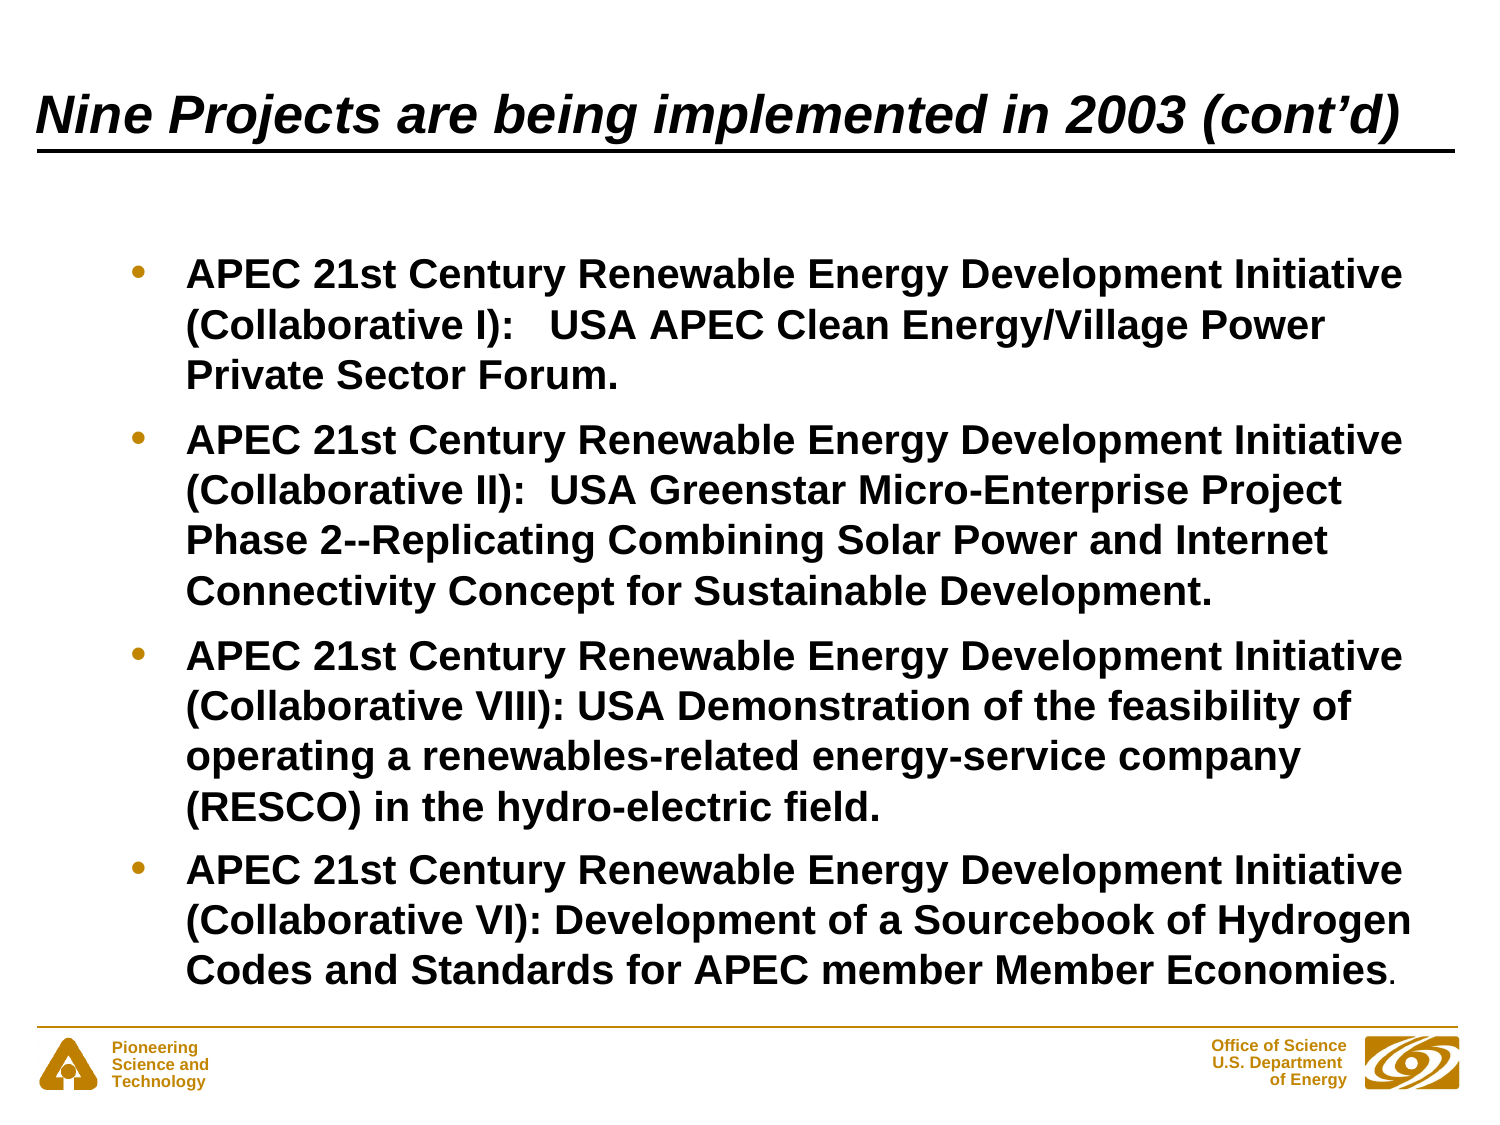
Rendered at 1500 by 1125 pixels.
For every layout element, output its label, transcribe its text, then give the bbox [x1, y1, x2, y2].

picture [1362, 1032, 1463, 1093]
list APEC 21st Century Renewable Energy Development Initiative (Collaborative I): USA APEC Clean Energy/Village Power Private Sector Forum. APEC 21st Century Renewable Energy Development Initiative (Collaborative II): USA Greenstar Micro-Enterprise Project Phase 2--Replicating Combining Solar Power and Internet Connectivity Concept for Sustainable Development. APEC 21st Century Renewable Energy Development Initiative (Collaborative VIII): USA Demonstration of the feasibility of operating a renewables-related energy-service company (RESCO) in the hydro-electric field. APEC 21st Century Renewable Energy Development Initiative (Collaborative VI): Development of a Sourcebook of Hydrogen Codes and Standards for APEC member Member Economies. [114, 239, 1459, 1072]
picture [35, 1034, 101, 1094]
title Nine Projects are being implemented in 2003 (cont’d) [21, 87, 1459, 154]
